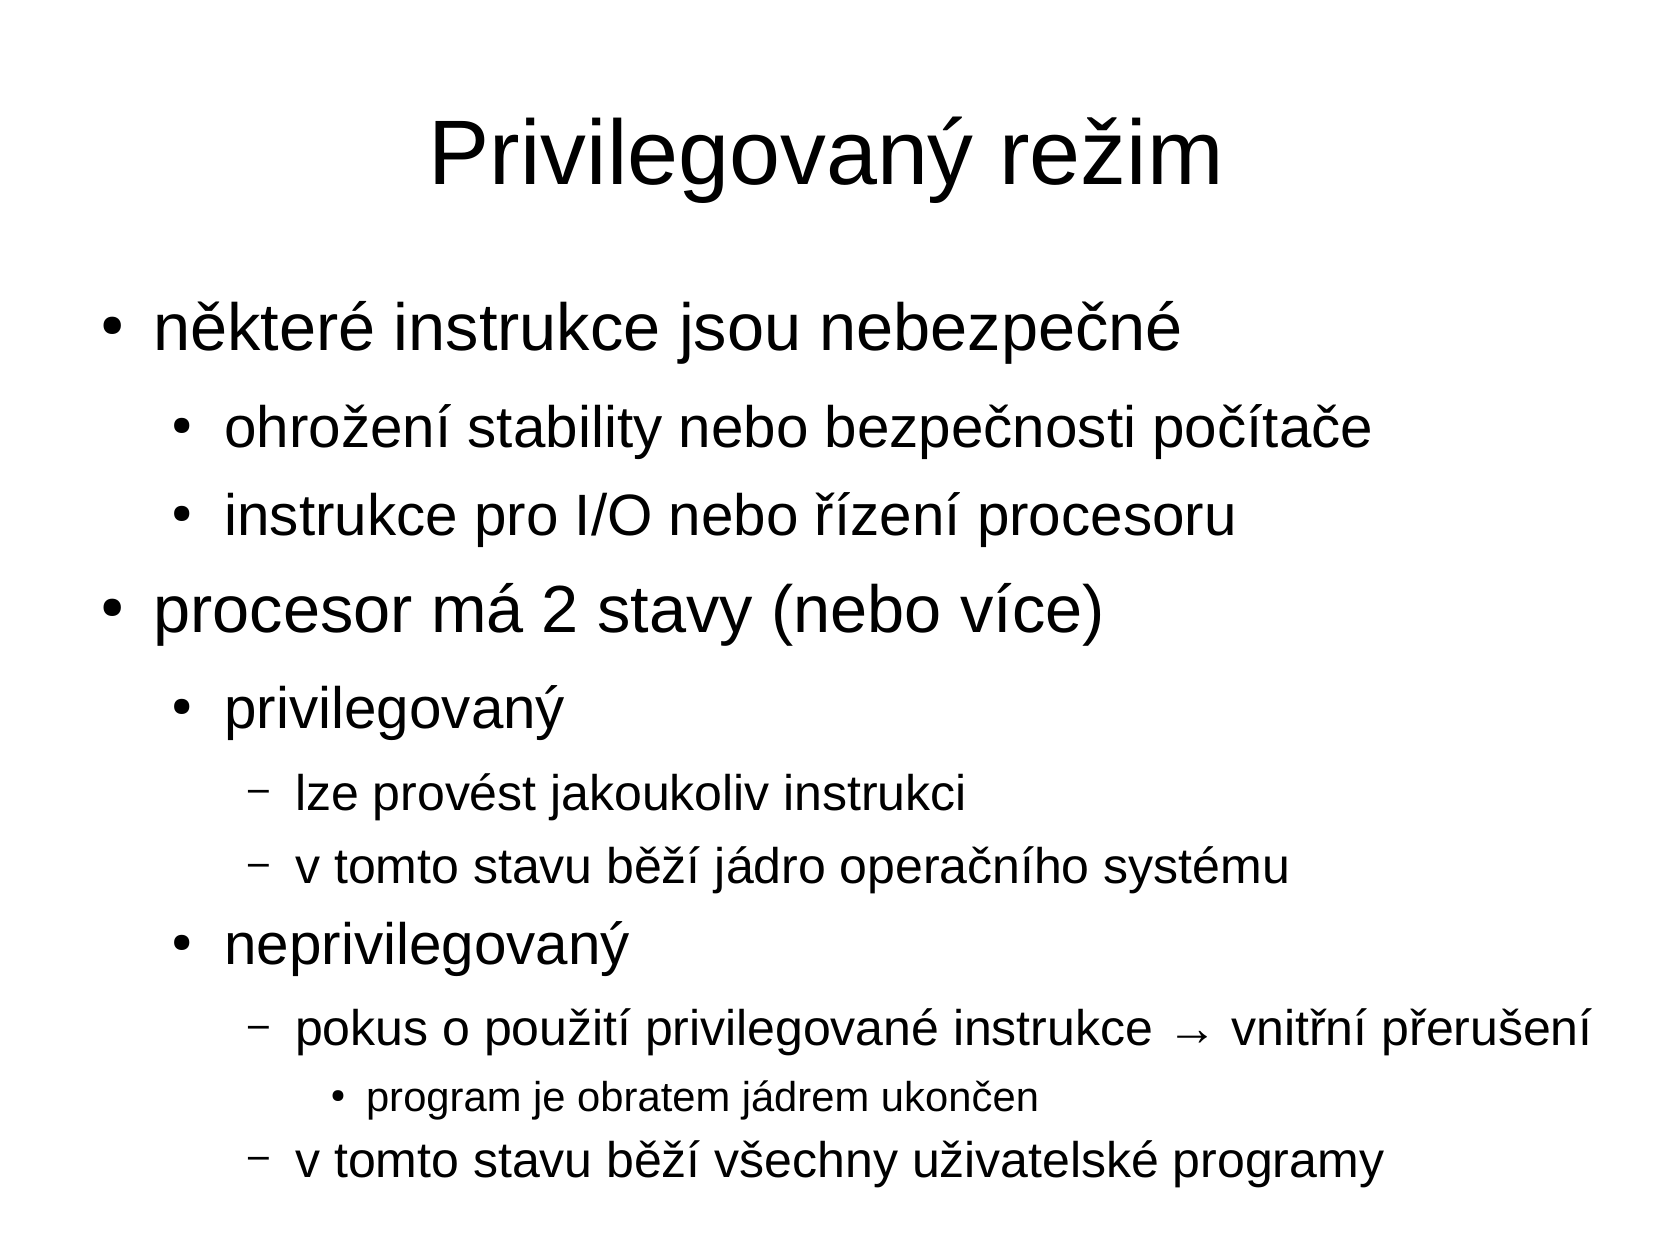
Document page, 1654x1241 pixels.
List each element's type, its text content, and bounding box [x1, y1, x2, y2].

list některé instrukce jsou nebezpečné ohrožení stability nebo bezpečnosti počítače instrukce pro I/O nebo řízení procesoru procesor má 2 stavy (nebo více) privilegovaný lze provést jakoukoliv instrukci v tomto stavu běží jádro operačního systému neprivilegovaný pokus o použití privilegované instrukce → vnitřní přerušení program je obratem jádrem ukončen v tomto stavu běží všechny uživatelské programy [82, 290, 1625, 1188]
title Privilegovaný režim [82, 56, 1571, 250]
